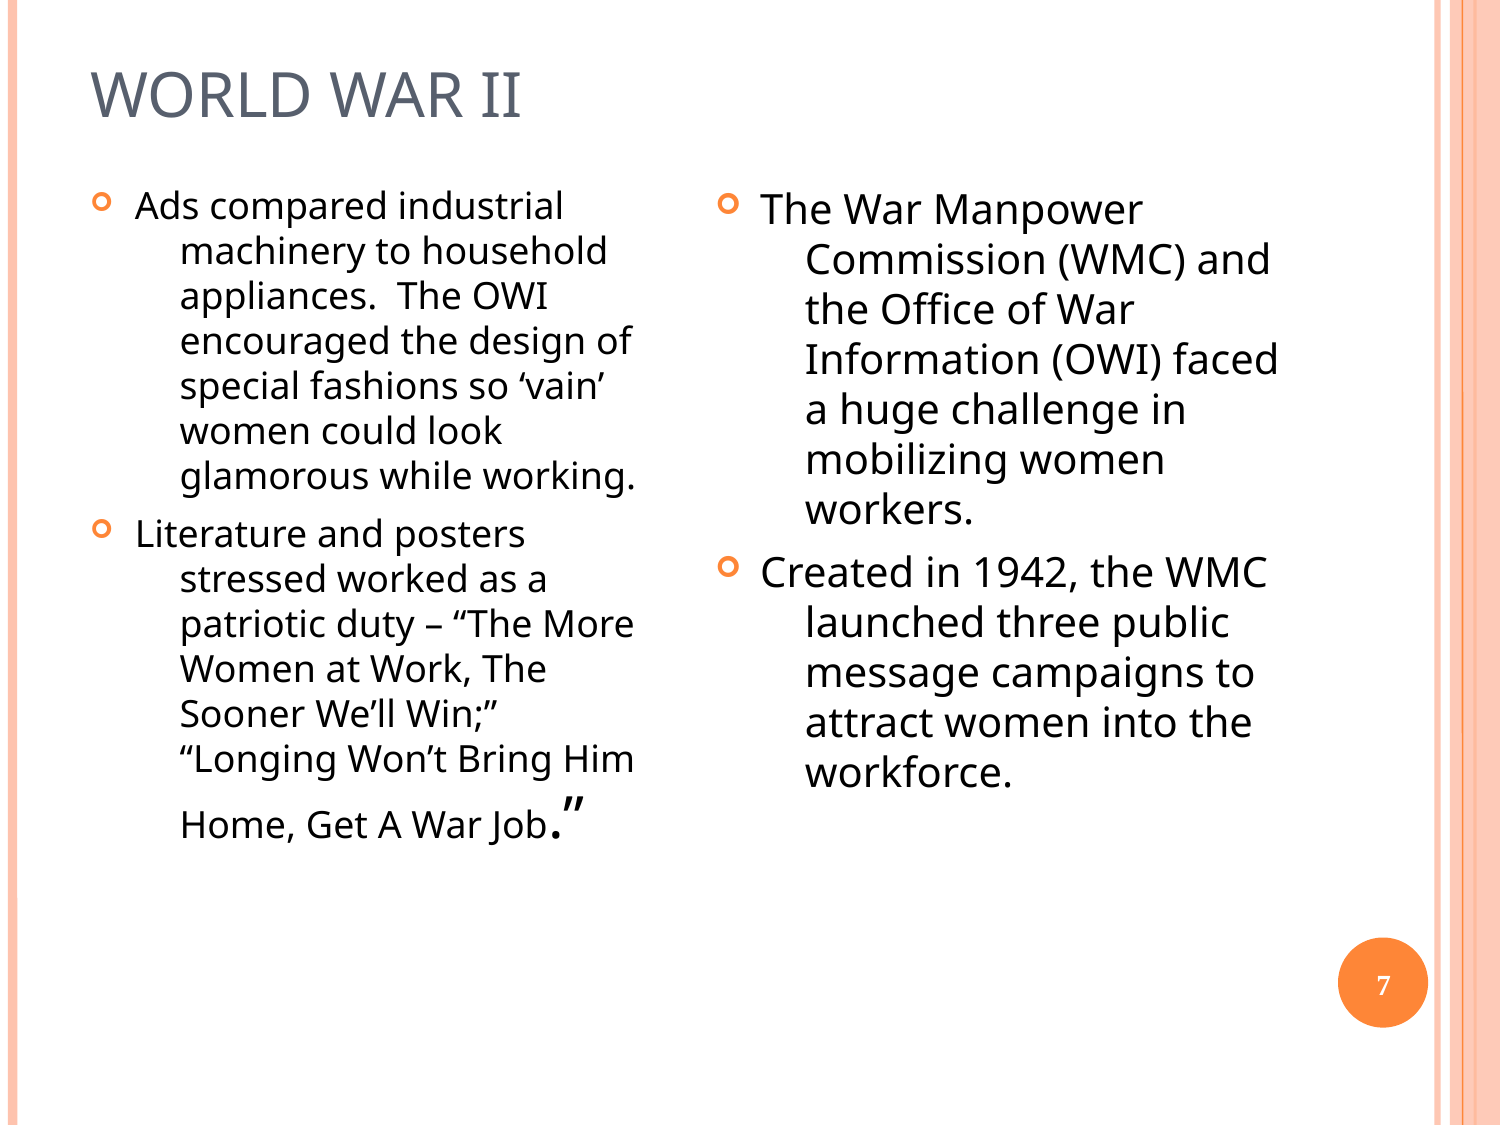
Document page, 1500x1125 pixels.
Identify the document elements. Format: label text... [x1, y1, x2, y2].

title World War II [75, 45, 1300, 138]
list Ads compared industrial machinery to household appliances. The OWI encouraged the design of special fashions so ‘vain’ women could look glamorous while working. Literature and posters stressed worked as a patriotic duty – “The More Women at Work, The Sooner We’ll Win;” “Longing Won’t Bring Him Home, Get A War Job.” [75, 174, 676, 1013]
text_box [1333, 940, 1434, 1027]
list The War Manpower Commission (WMC) and the Office of War Information (OWI) faced a huge challenge in mobilizing women workers. Created in 1942, the WMC launched three public message campaigns to attract women into the workforce. [700, 174, 1301, 1013]
